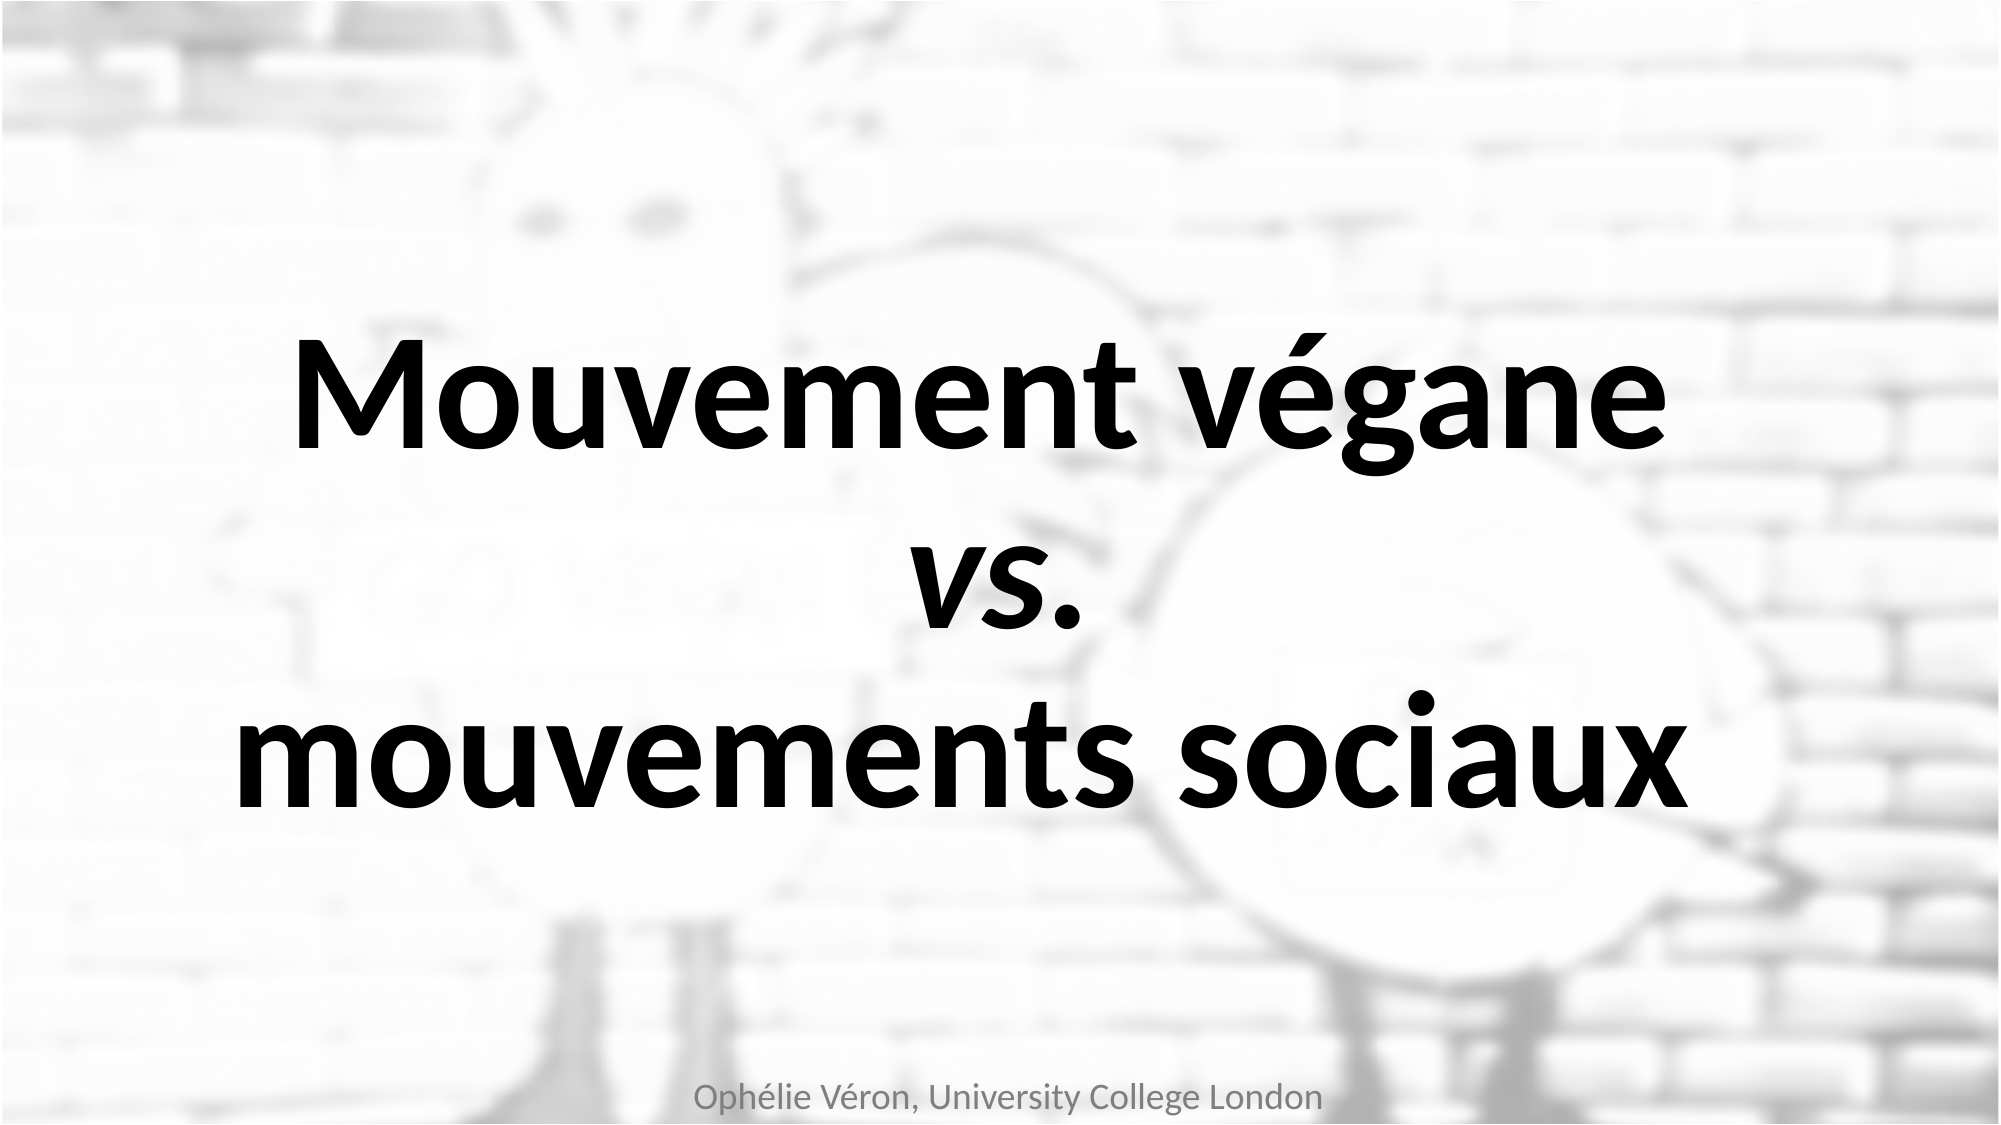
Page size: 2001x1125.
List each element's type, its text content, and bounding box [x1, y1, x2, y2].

title Mouvement végane vs. mouvements sociaux [36, 59, 1962, 1089]
text_box Ophélie Véron, University College London [678, 1064, 1348, 1125]
picture [2, 1, 1999, 1124]
